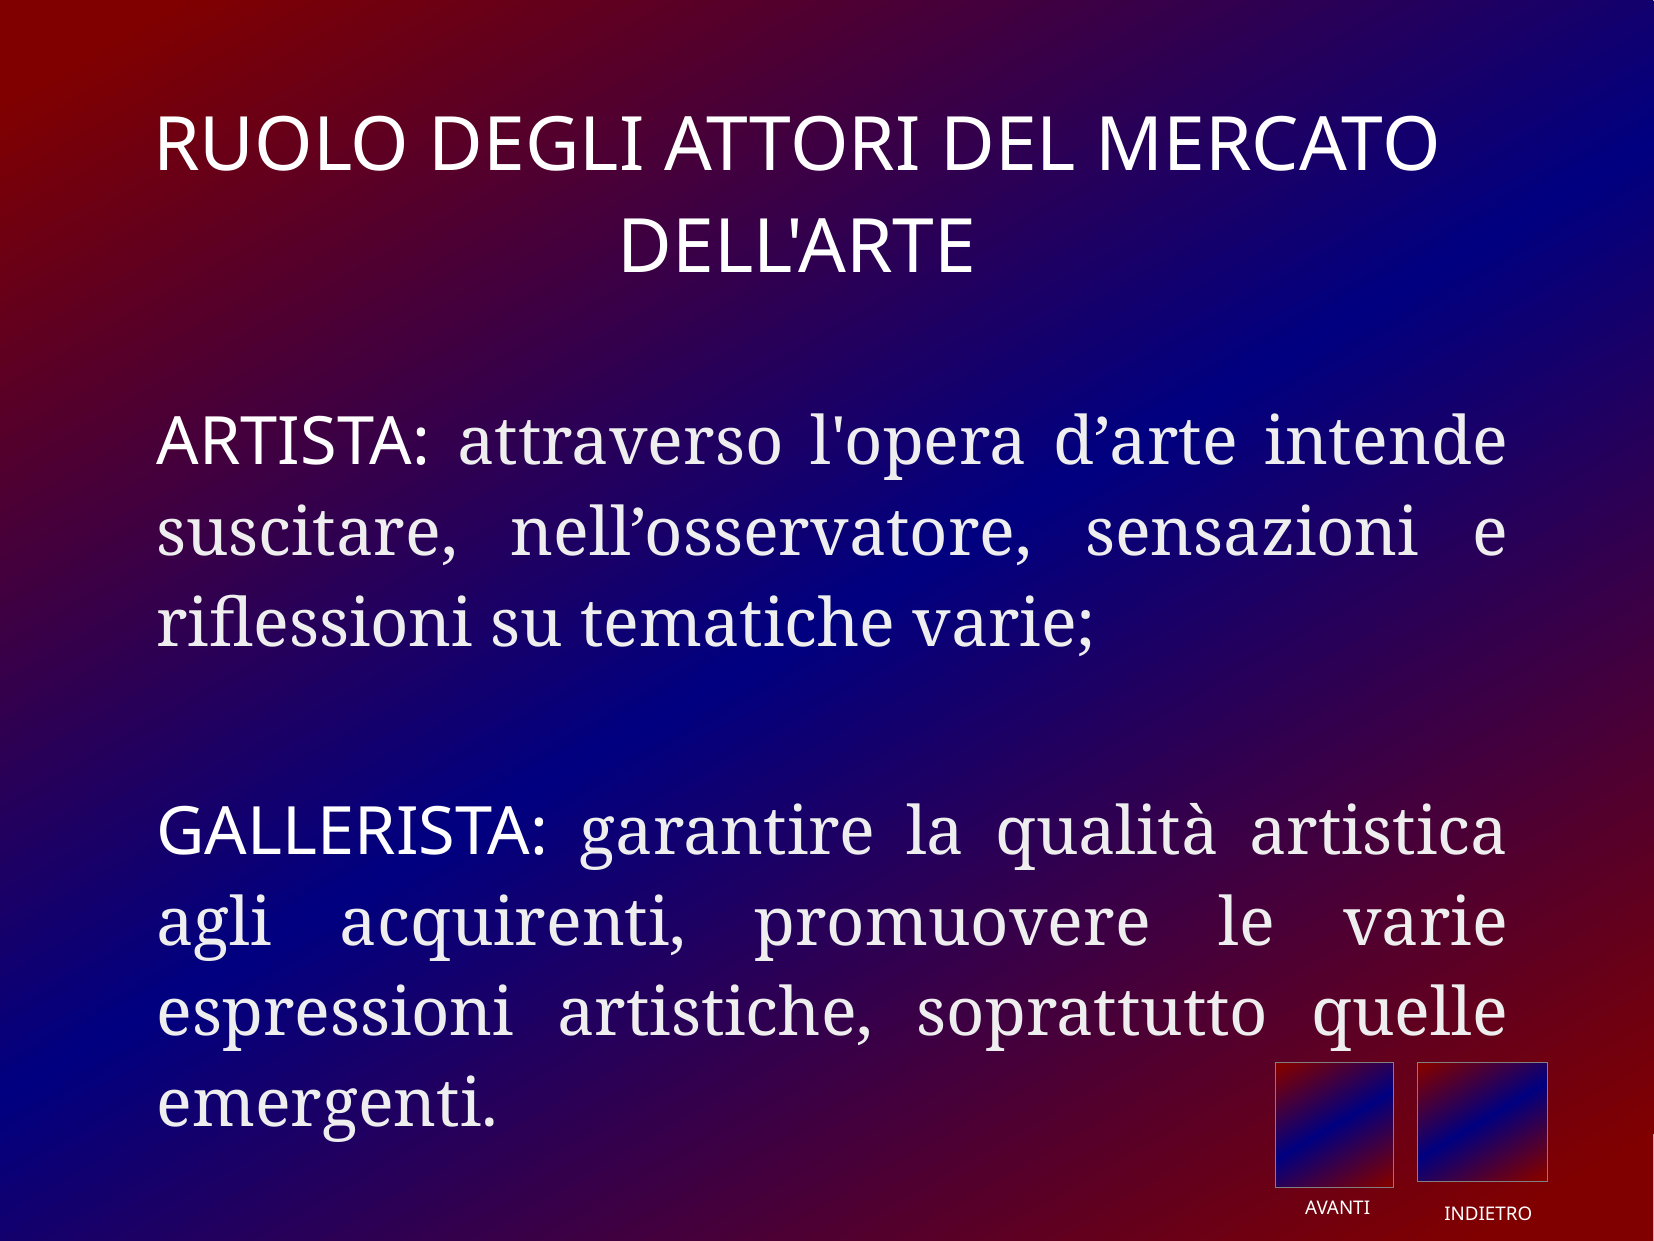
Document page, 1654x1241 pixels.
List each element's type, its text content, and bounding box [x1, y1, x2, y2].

text_box [1417, 1062, 1548, 1182]
text_box RUOLO DEGLI ATTORI DEL MERCATO DELL'ARTE [106, 82, 1489, 461]
text_box [1275, 1126, 1394, 1188]
text_box ARTISTA: attraverso l'opera d’arte intende suscitare, nell’osservatore, sensazioni e riflessioni su tematiche varie; [141, 385, 1524, 661]
text_box GALLERISTA: garantire la qualità artistica agli acquirenti, promuovere le varie espressioni artistiche, soprattutto quelle emergenti. [141, 775, 1524, 1126]
text_box AVANTI [1287, 1187, 1388, 1227]
text_box INDIETRO [1429, 1192, 1548, 1233]
